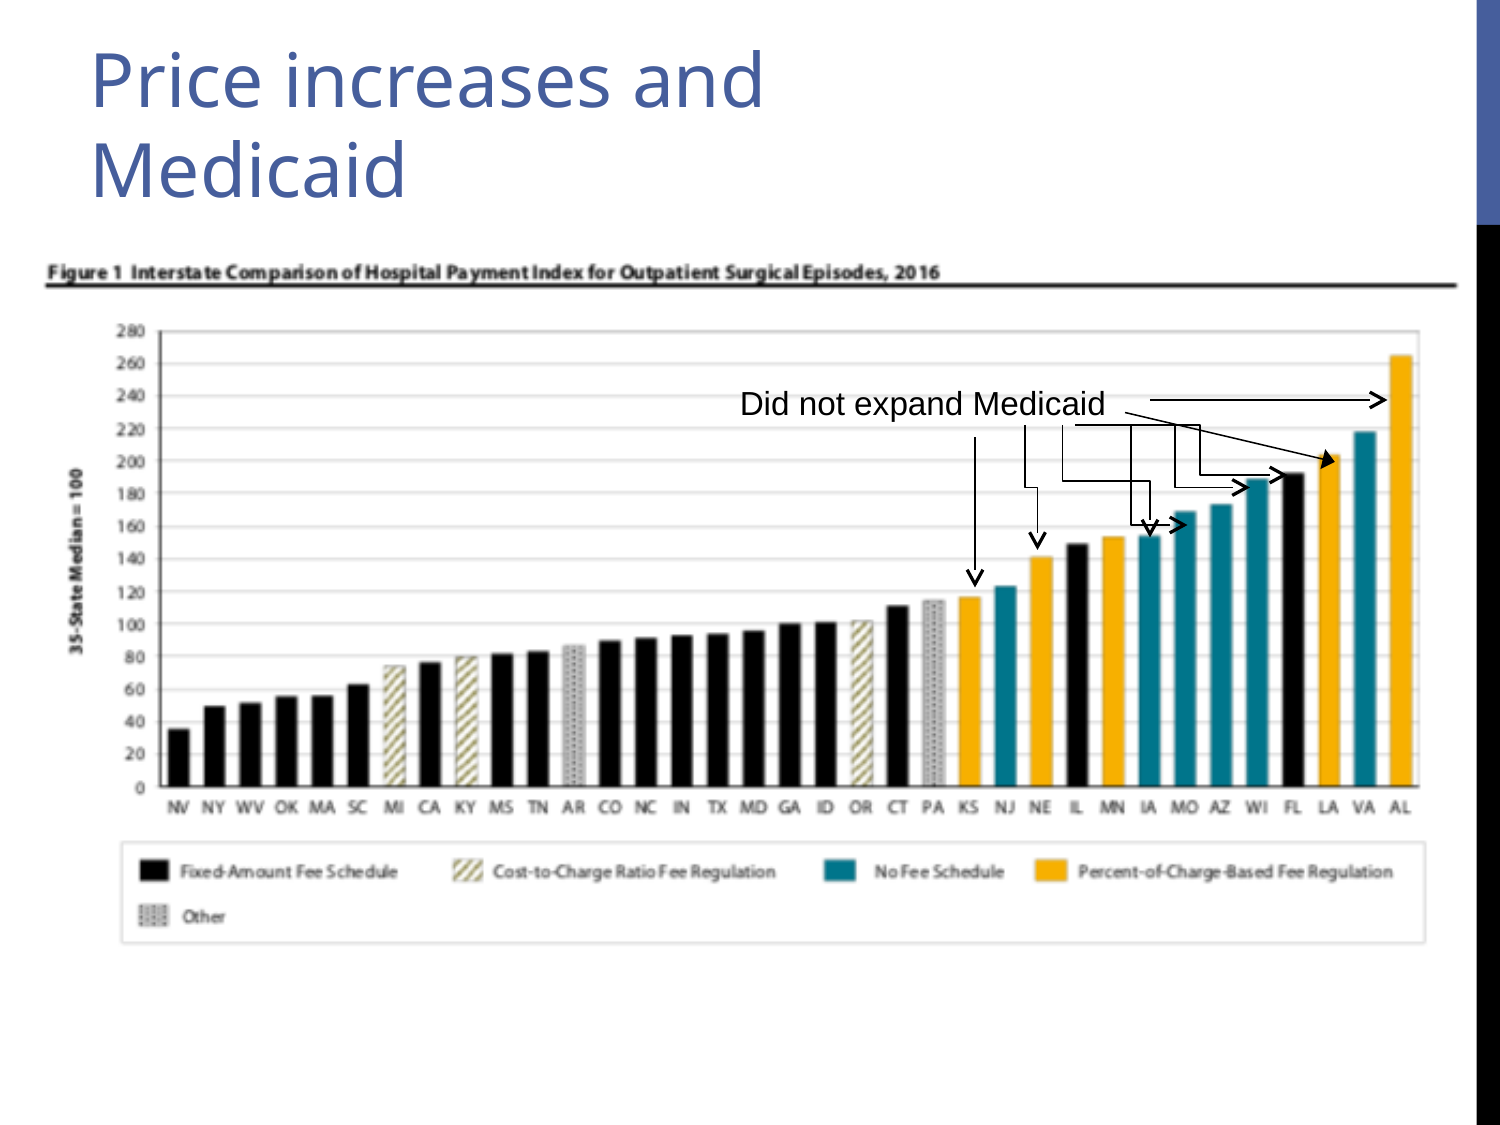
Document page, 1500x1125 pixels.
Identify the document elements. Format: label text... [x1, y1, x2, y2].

picture [6, 200, 1470, 1005]
title Price increases and Medicaid [75, 25, 1025, 200]
text_box Did not expand Medicaid [725, 374, 1138, 430]
